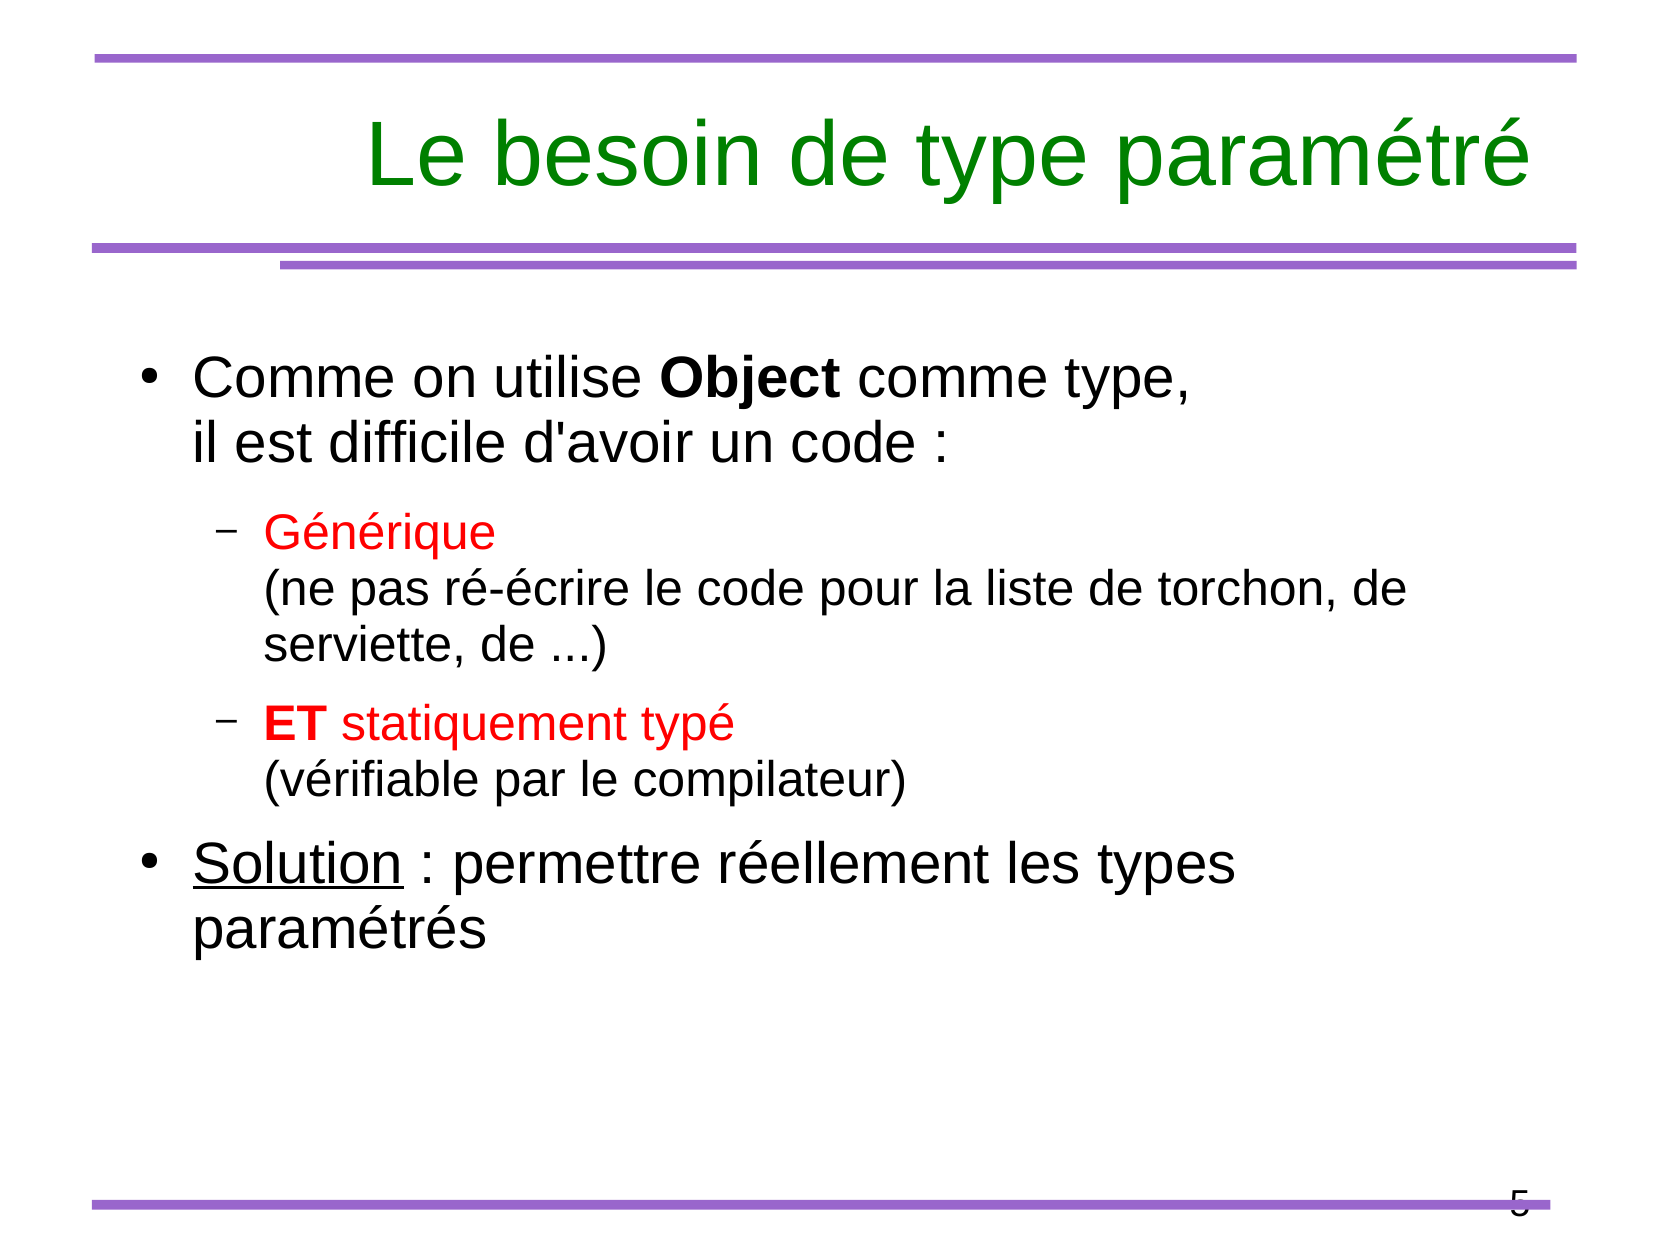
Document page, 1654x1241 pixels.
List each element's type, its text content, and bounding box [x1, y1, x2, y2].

list Comme on utilise Object comme type, il est difficile d'avoir un code : Générique (ne pas ré-écrire le code pour la liste de torchon, de serviette, de ...) ET statiquement typé (vérifiable par le compilateur) Solution : permettre réellement les types paramétrés [121, 344, 1534, 1127]
title Le besoin de type paramétré [121, 49, 1534, 257]
